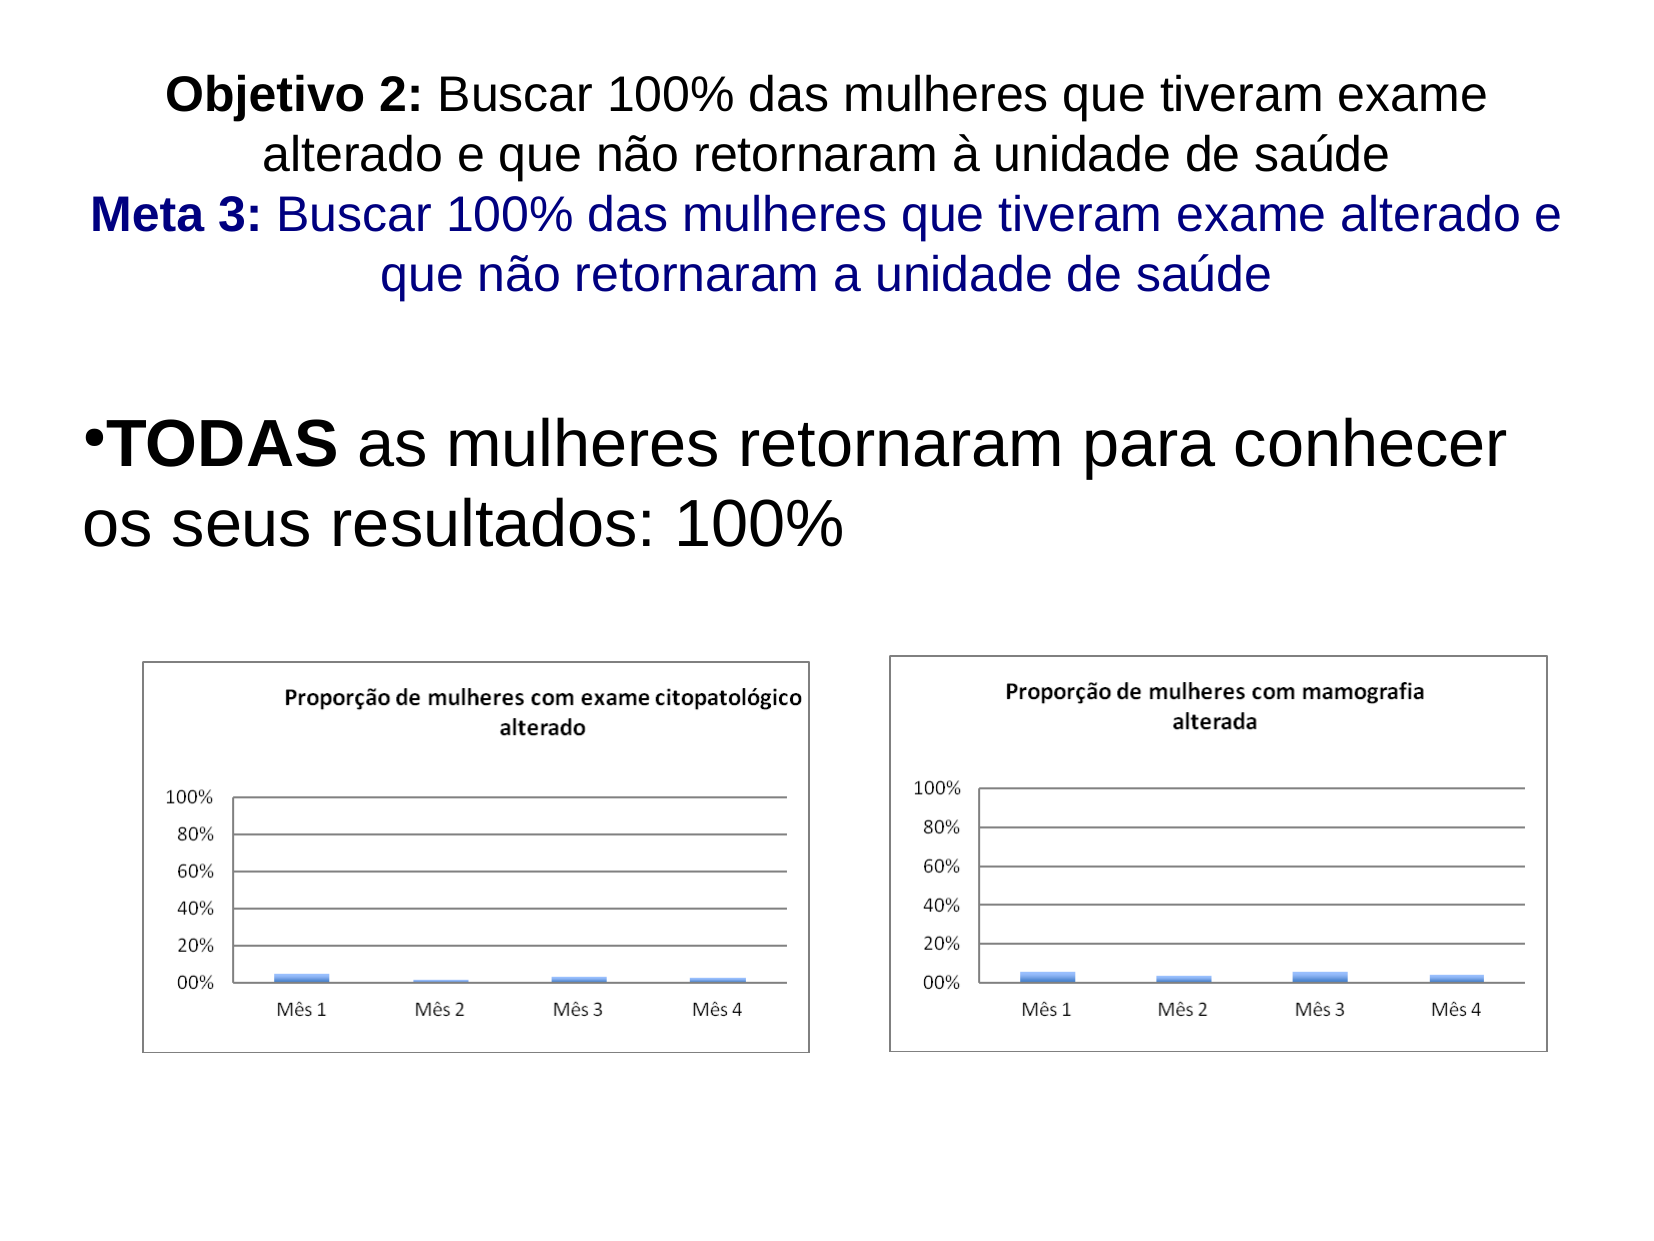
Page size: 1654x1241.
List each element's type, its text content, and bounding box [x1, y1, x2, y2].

title Objetivo 2: Buscar 100% das mulheres que tiveram exame alterado e que não retornaram à unidade de saúde Meta 3: Buscar 100% das mulheres que tiveram exame alterado e que não retornaram a unidade de saúde [82, 32, 1571, 290]
list TODAS as mulheres retornaram para conhecer os seus resultados: 100% [82, 290, 1571, 1010]
picture [888, 655, 1548, 1052]
picture [141, 661, 810, 1053]
